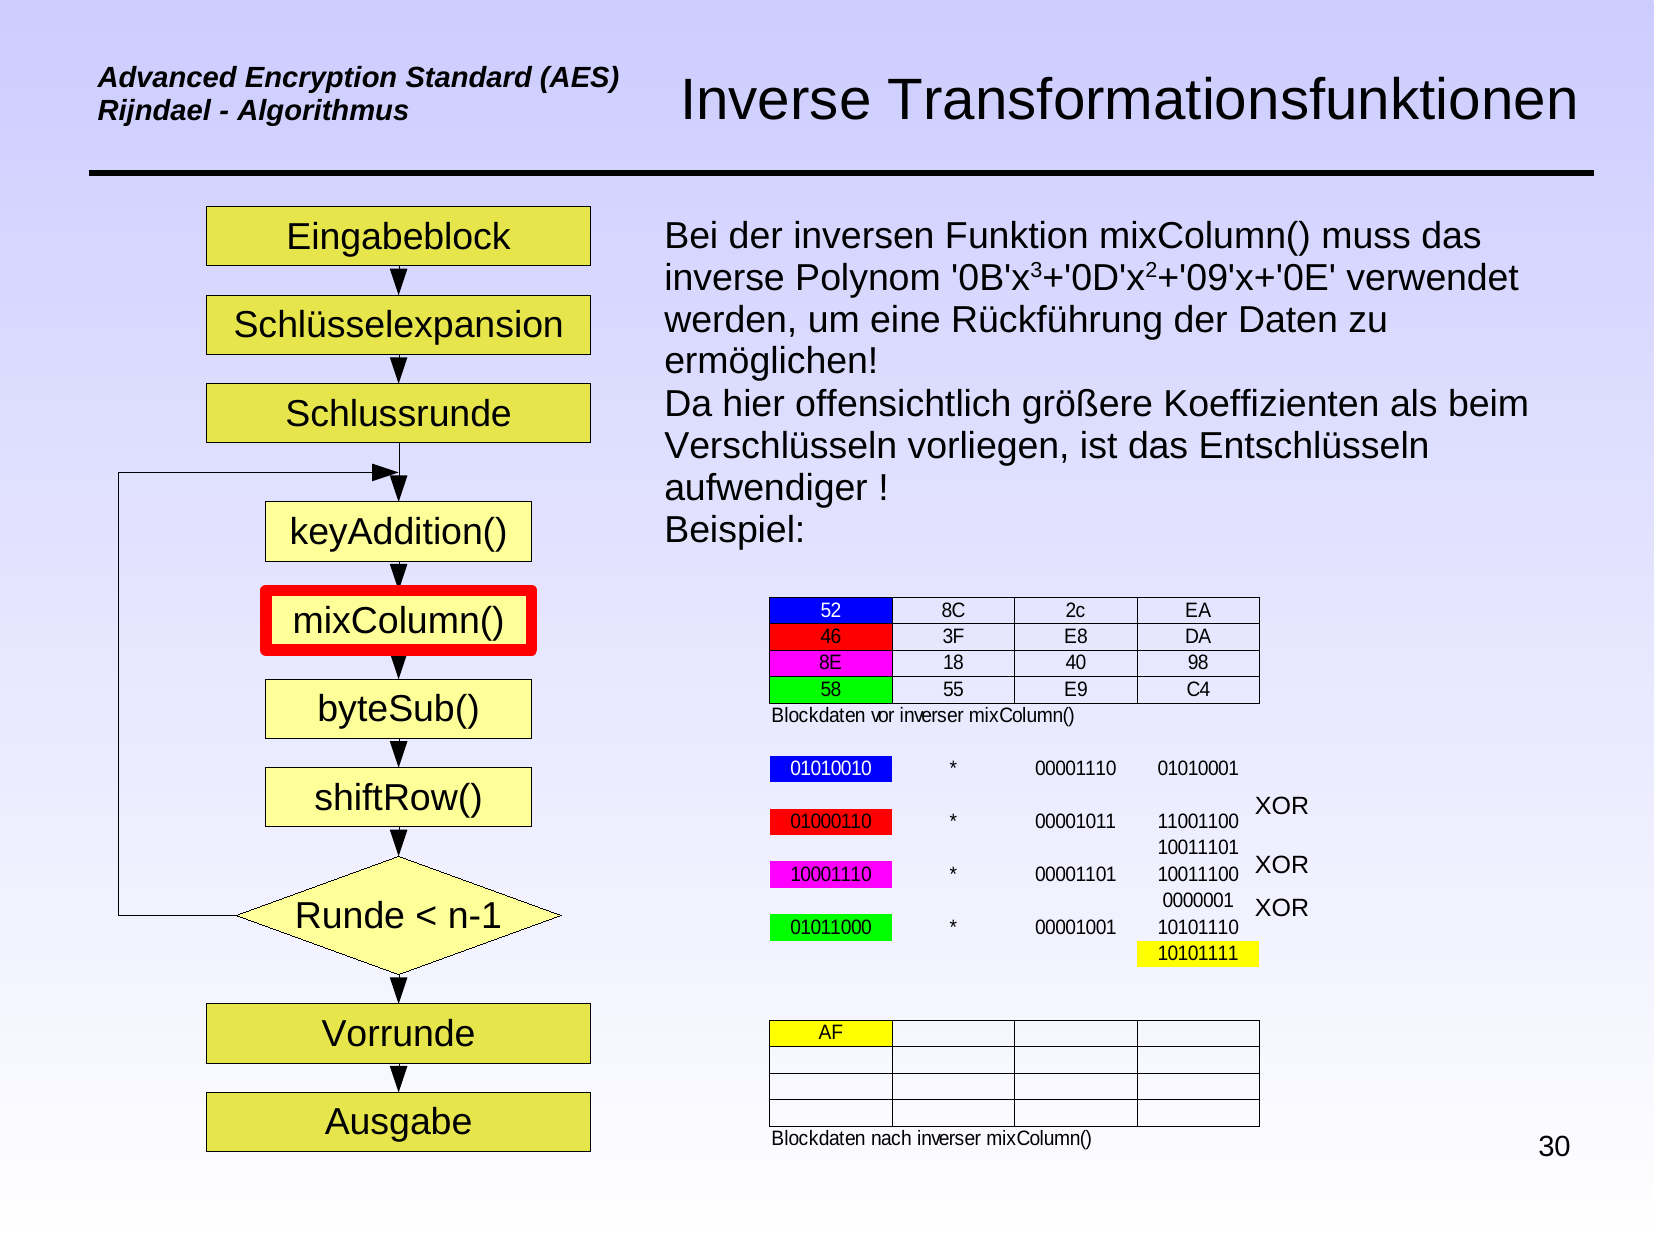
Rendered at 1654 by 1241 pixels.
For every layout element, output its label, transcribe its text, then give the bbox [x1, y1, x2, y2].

text_box keyAddition() [265, 501, 532, 562]
text_box Runde < n-1 [237, 856, 562, 975]
text_box Schlüsselexpansion [206, 295, 591, 355]
text_box Schlussrunde [206, 383, 591, 443]
text_box Inverse Transformationsfunktionen [620, 59, 1595, 139]
text_box Bei der inversen Funktion mixColumn() muss das inverse Polynom '0B'x3+'0D'x2+'09'x+'0E' verwendet werden, um eine Rückführung der Daten zu ermöglichen! Da hier offensichtlich größere Koeffizienten als beim Verschlüsseln vorliegen, ist das Entschlüsseln aufwendiger ! Beispiel: [649, 206, 1595, 560]
chart [767, 595, 1507, 1182]
text_box [265, 590, 532, 650]
text_box byteSub() [265, 679, 532, 739]
text_box Advanced Encryption Standard (AES) Rijndael - Algorithmus [82, 29, 650, 159]
text_box shiftRow() [265, 767, 532, 827]
text_box XOR [1240, 885, 1359, 929]
text_box XOR [1240, 843, 1329, 885]
text_box XOR [1240, 783, 1388, 827]
text_box Eingabeblock [206, 206, 591, 266]
text_box Ausgabe [206, 1092, 591, 1152]
text_box Vorrunde [206, 1003, 591, 1064]
